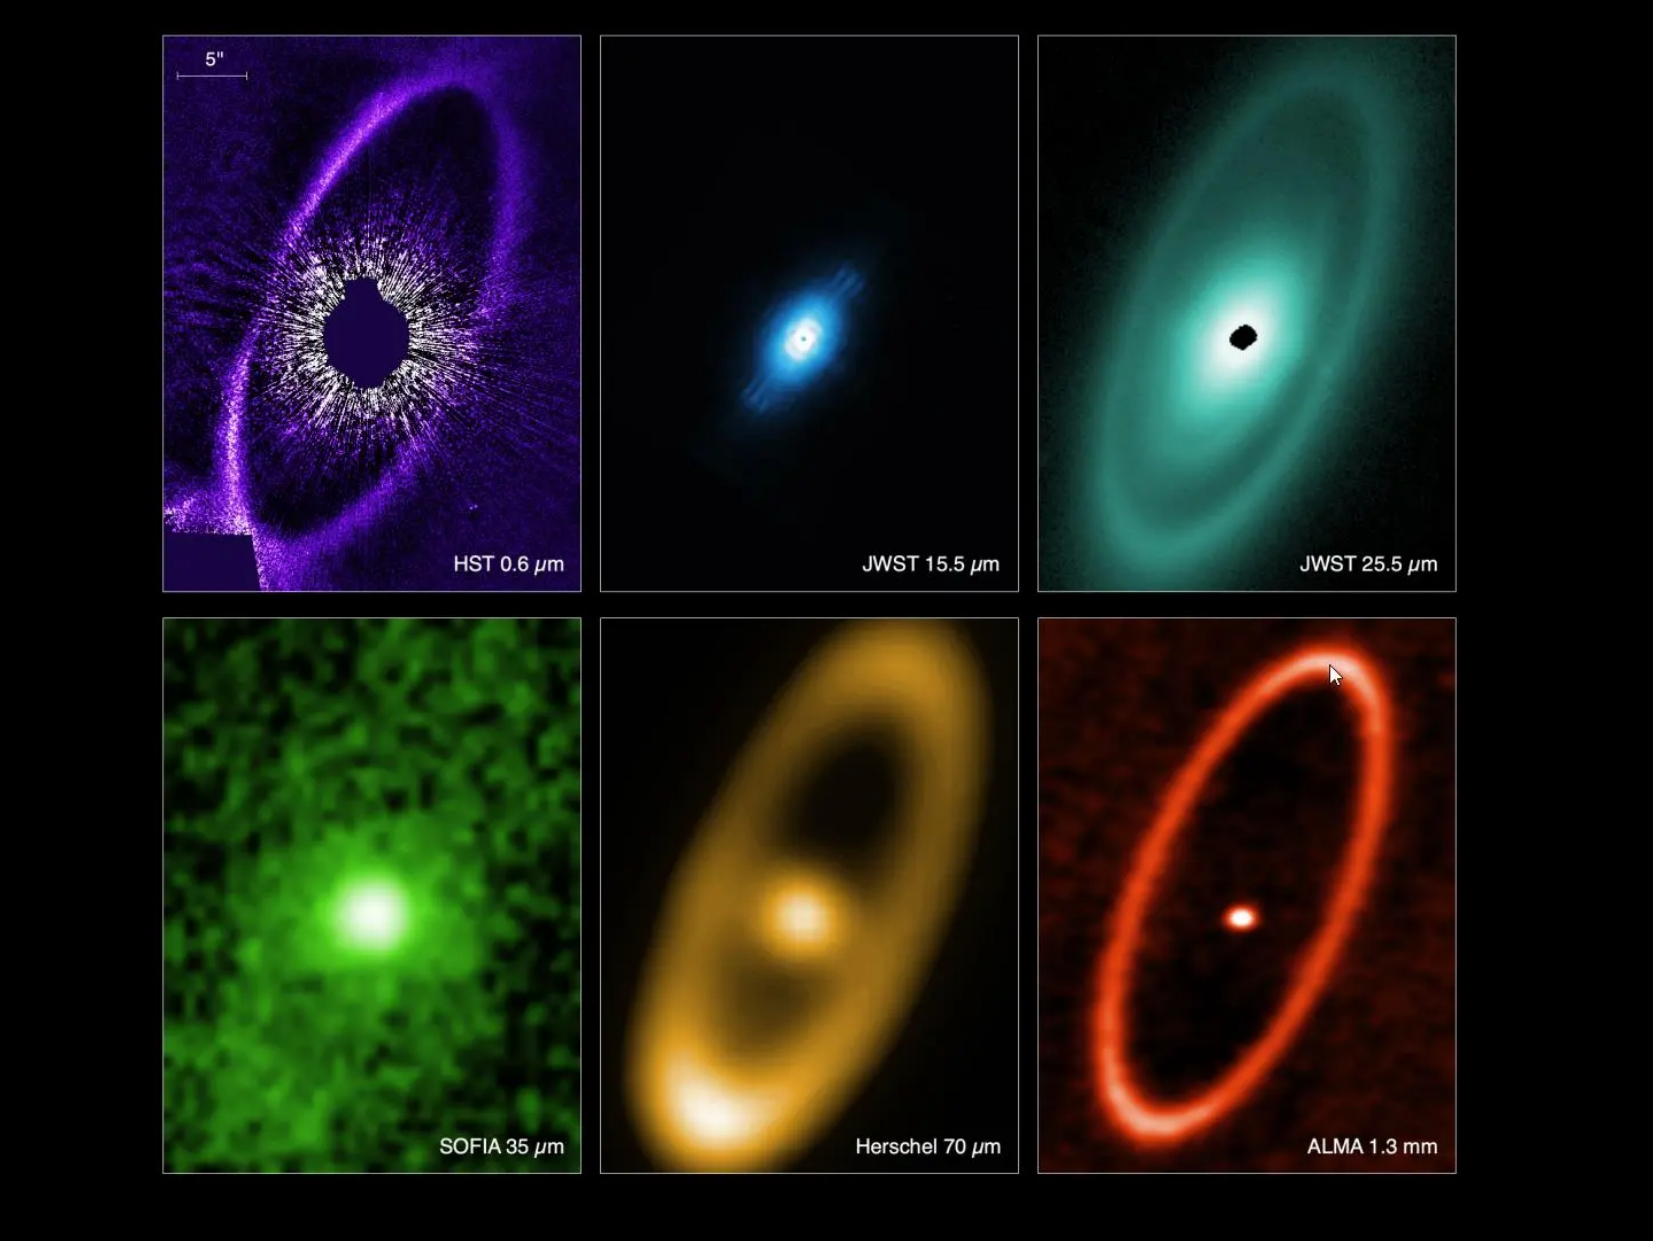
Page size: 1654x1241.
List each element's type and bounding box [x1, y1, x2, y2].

picture [136, 9, 1482, 1197]
